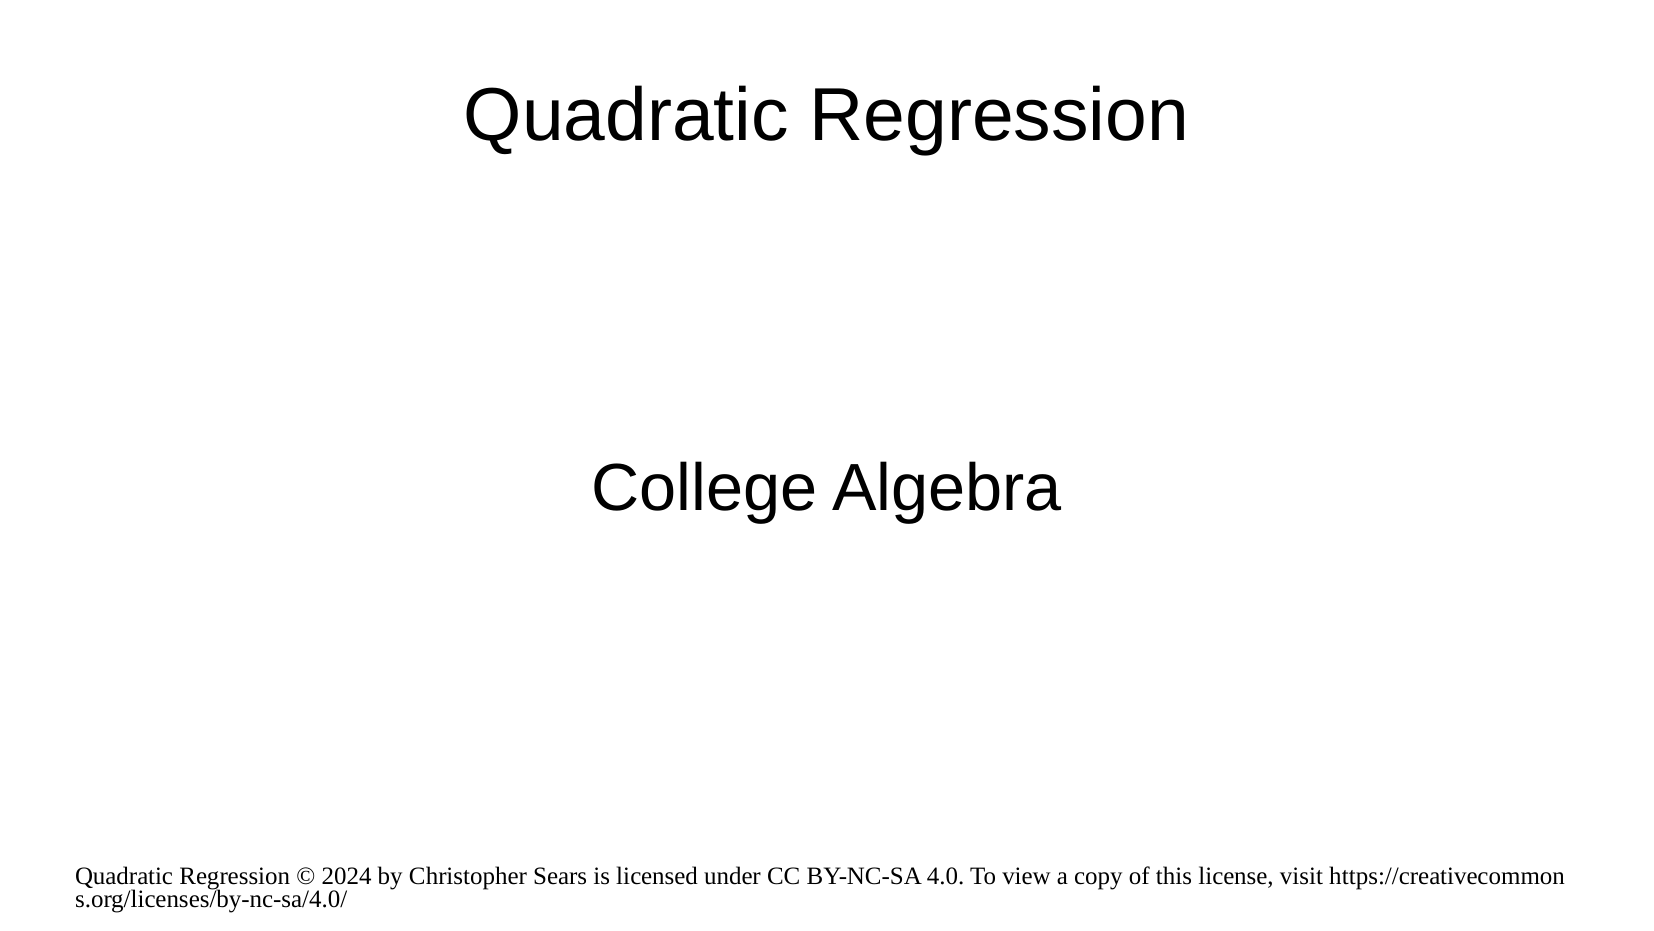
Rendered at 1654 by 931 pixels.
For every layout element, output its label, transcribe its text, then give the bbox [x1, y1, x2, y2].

title Quadratic Regression [82, 37, 1571, 193]
subtitle College Algebra [82, 217, 1571, 758]
